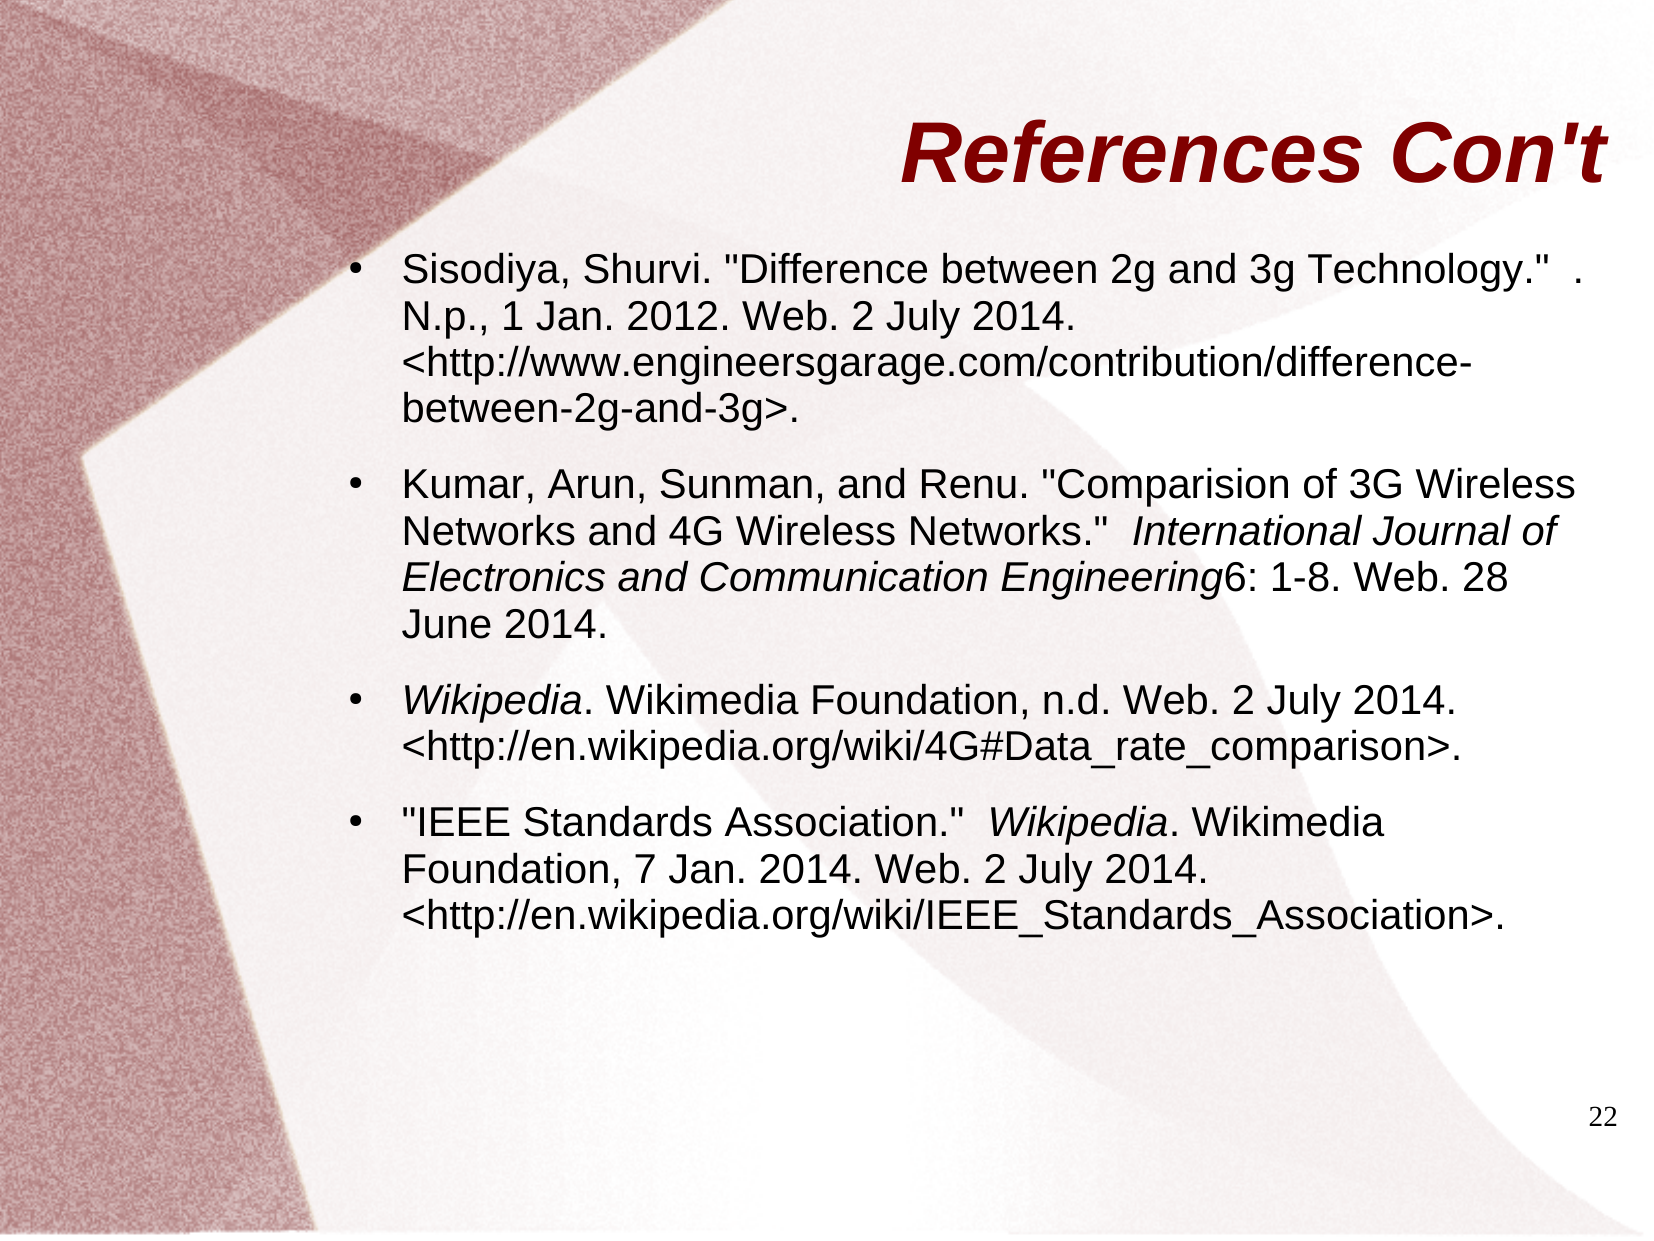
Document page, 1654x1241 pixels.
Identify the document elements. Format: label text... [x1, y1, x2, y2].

title References Con't [596, 49, 1607, 245]
list Sisodiya, Shurvi. "Difference between 2g and 3g Technology." . N.p., 1 Jan. 2012. Web. 2 July 2014. <http://www.engineersgarage.com/contribution/difference-between-2g-and-3g>. Kumar, Arun, Sunman, and Renu. "Comparision of 3G Wireless Networks and 4G Wireless Networks." International Journal of Electronics and Communication Engineering6: 1-8. Web. 28 June 2014. Wikipedia. Wikimedia Foundation, n.d. Web. 2 July 2014. <http://en.wikipedia.org/wiki/4G#Data_rate_comparison>. "IEEE Standards Association." Wikipedia. Wikimedia Foundation, 7 Jan. 2014. Web. 2 July 2014. <http://en.wikipedia.org/wiki/IEEE_Standards_Association>. [330, 245, 1607, 943]
picture [0, 0, 1654, 1241]
